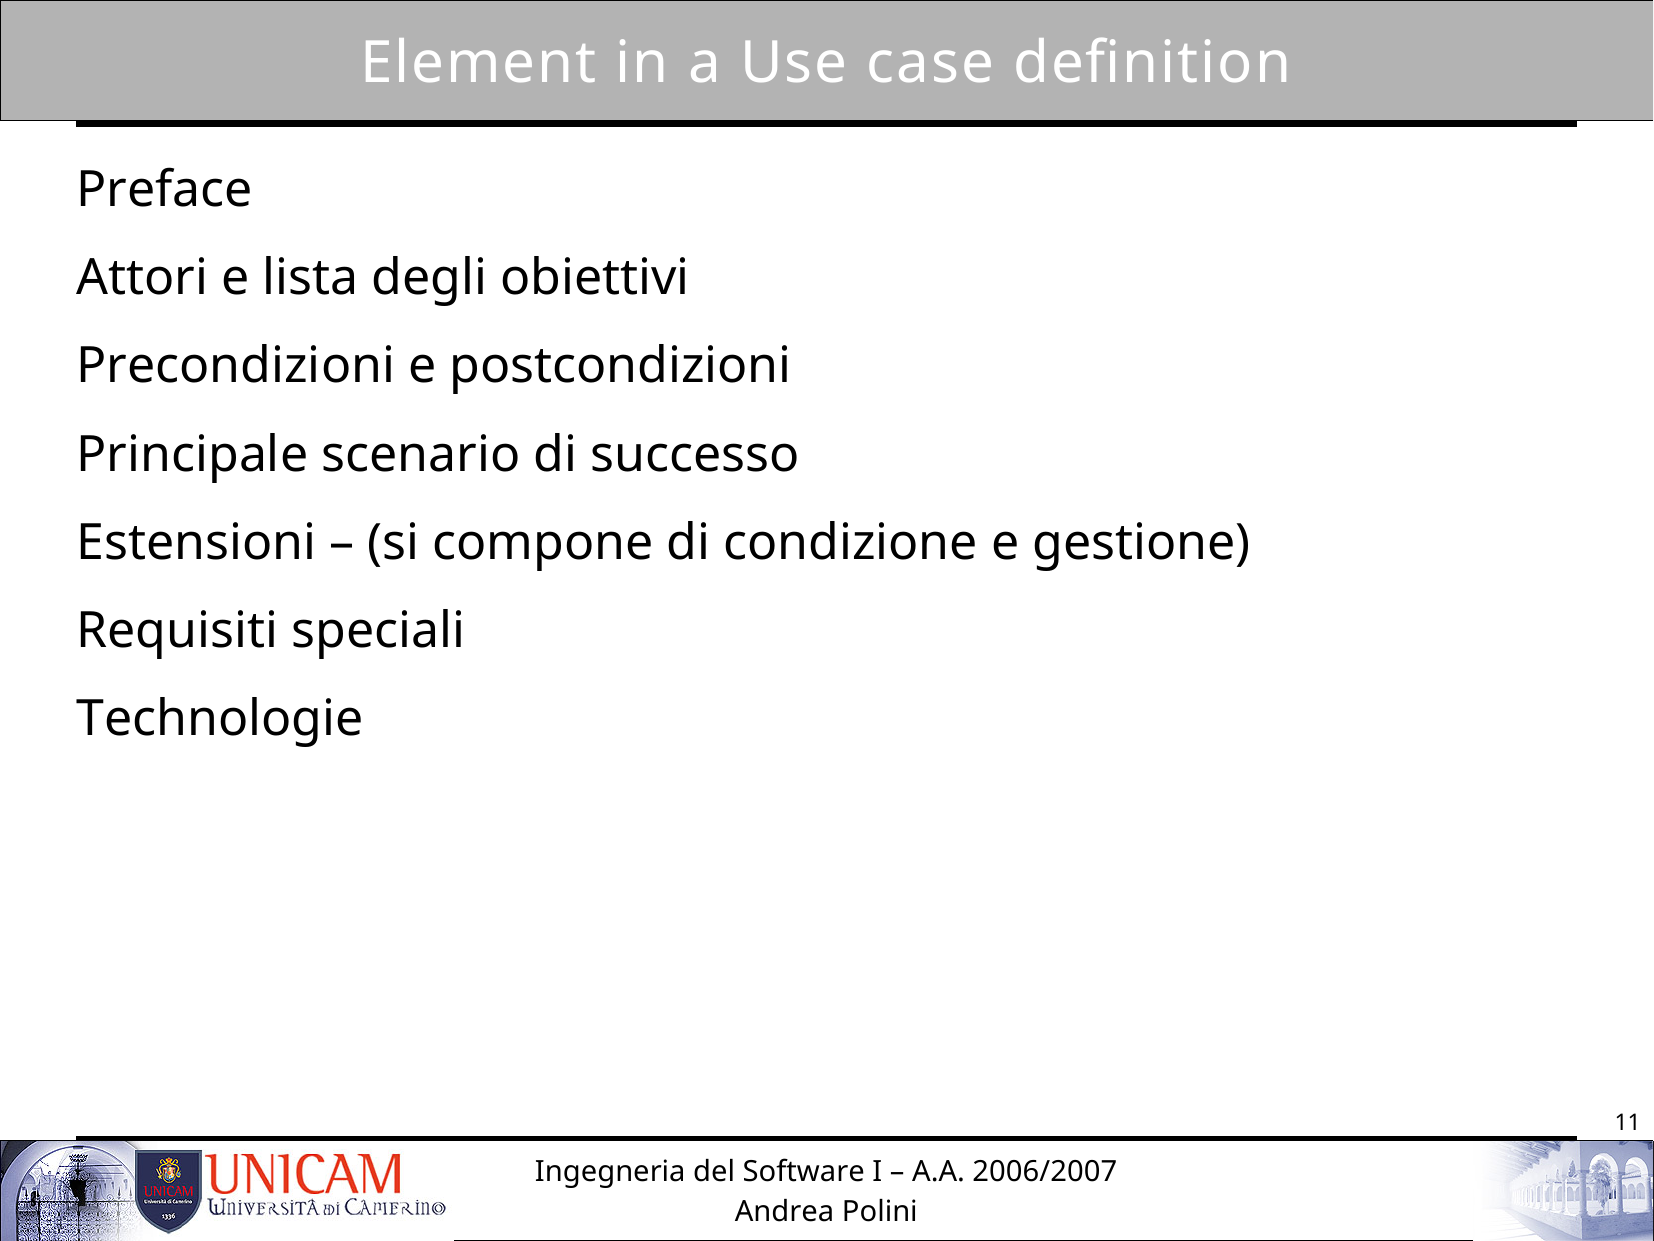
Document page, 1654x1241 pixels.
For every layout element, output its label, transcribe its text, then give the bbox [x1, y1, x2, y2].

picture [0, 1141, 454, 1241]
picture [1473, 1141, 1654, 1241]
title Element in a Use case definition [0, 0, 1653, 121]
list Preface Attori e lista degli obiettivi Precondizioni e postcondizioni Principale scenario di successo Estensioni – (si compone di condizione e gestione) Requisiti speciali Technologie [76, 152, 1577, 715]
